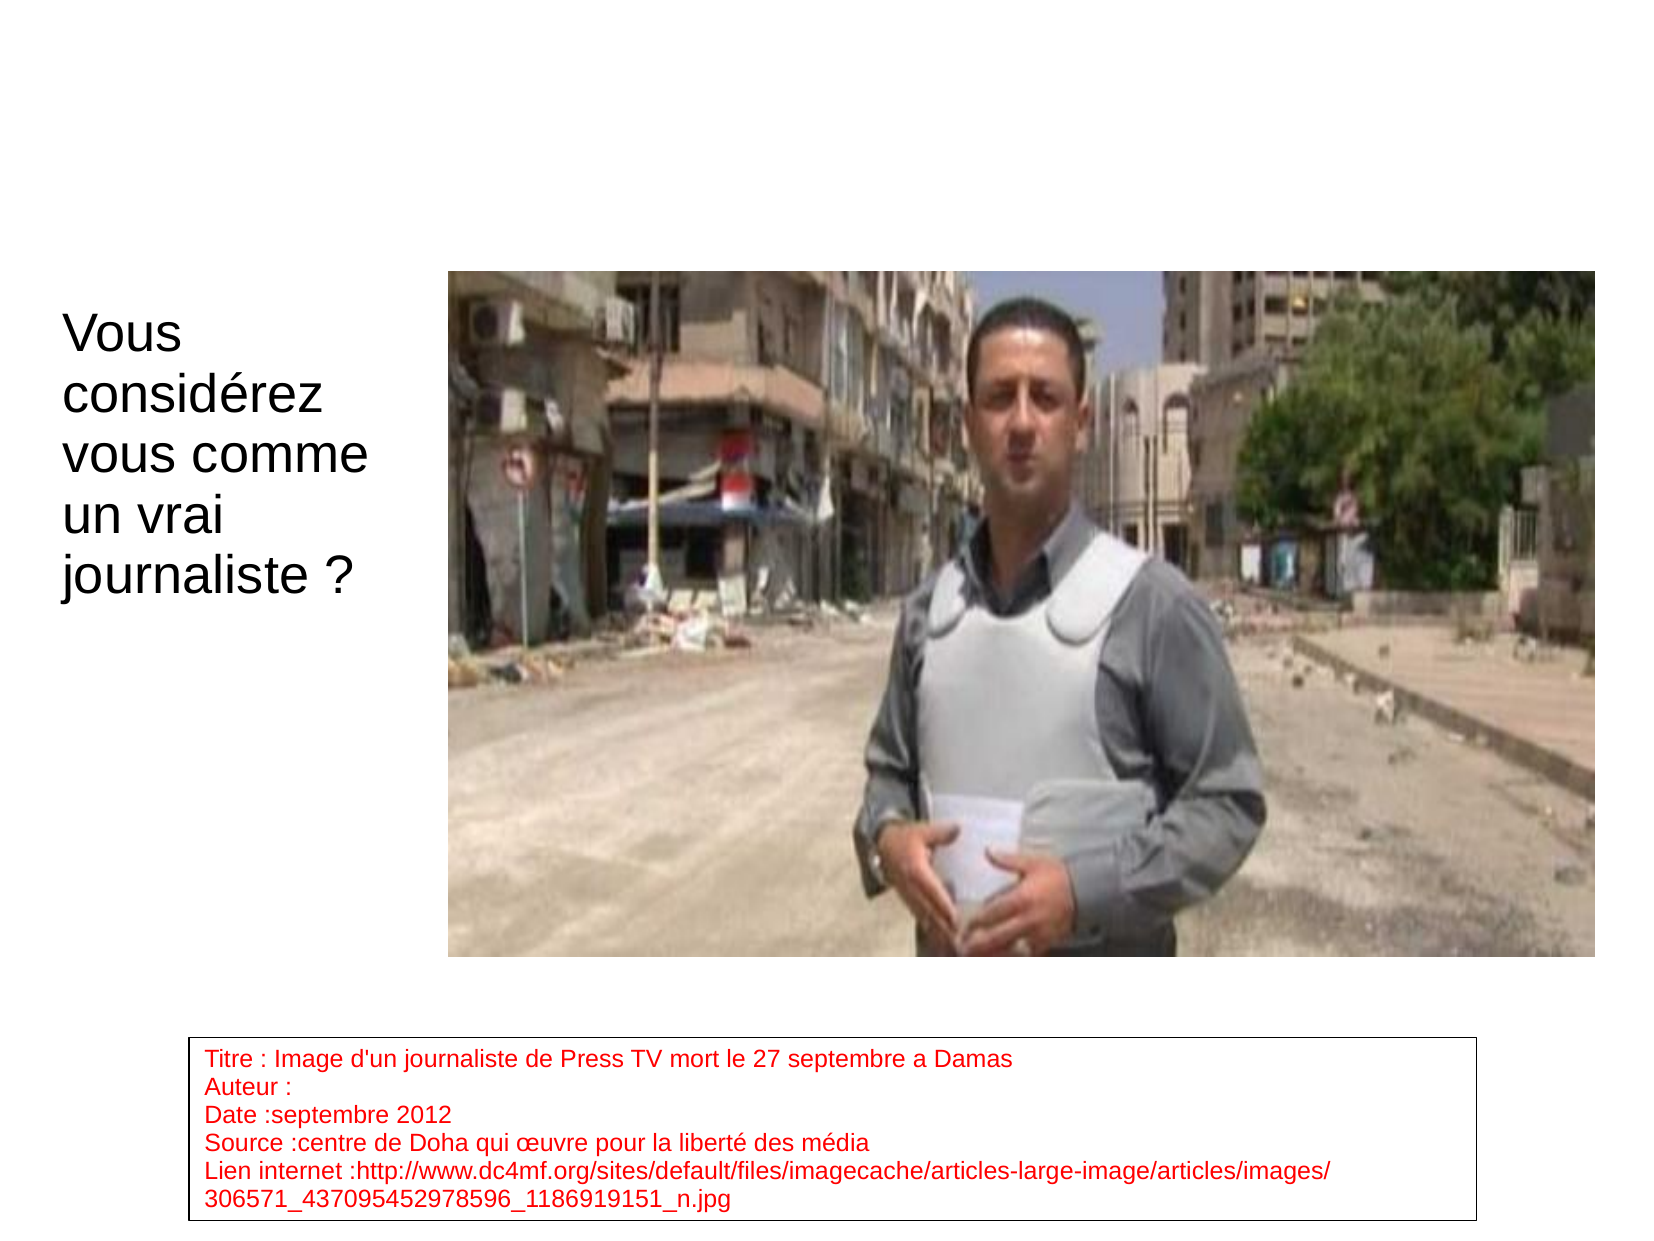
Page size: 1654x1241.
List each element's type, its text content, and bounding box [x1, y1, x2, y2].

text_box Titre : Image d'un journaliste de Press TV mort le 27 septembre a Damas Auteur : Date :septembre 2012 Source :centre de Doha qui œuvre pour la liberté des média Lien internet :http://www.dc4mf.org/sites/default/files/imagecache/articles-large-image/articles/images/306571_437095452978596_1186919151_n.jpg [188, 1037, 1477, 1221]
picture [448, 271, 1595, 957]
text_box Vous considérez vous comme un vrai journaliste ? [47, 295, 402, 613]
